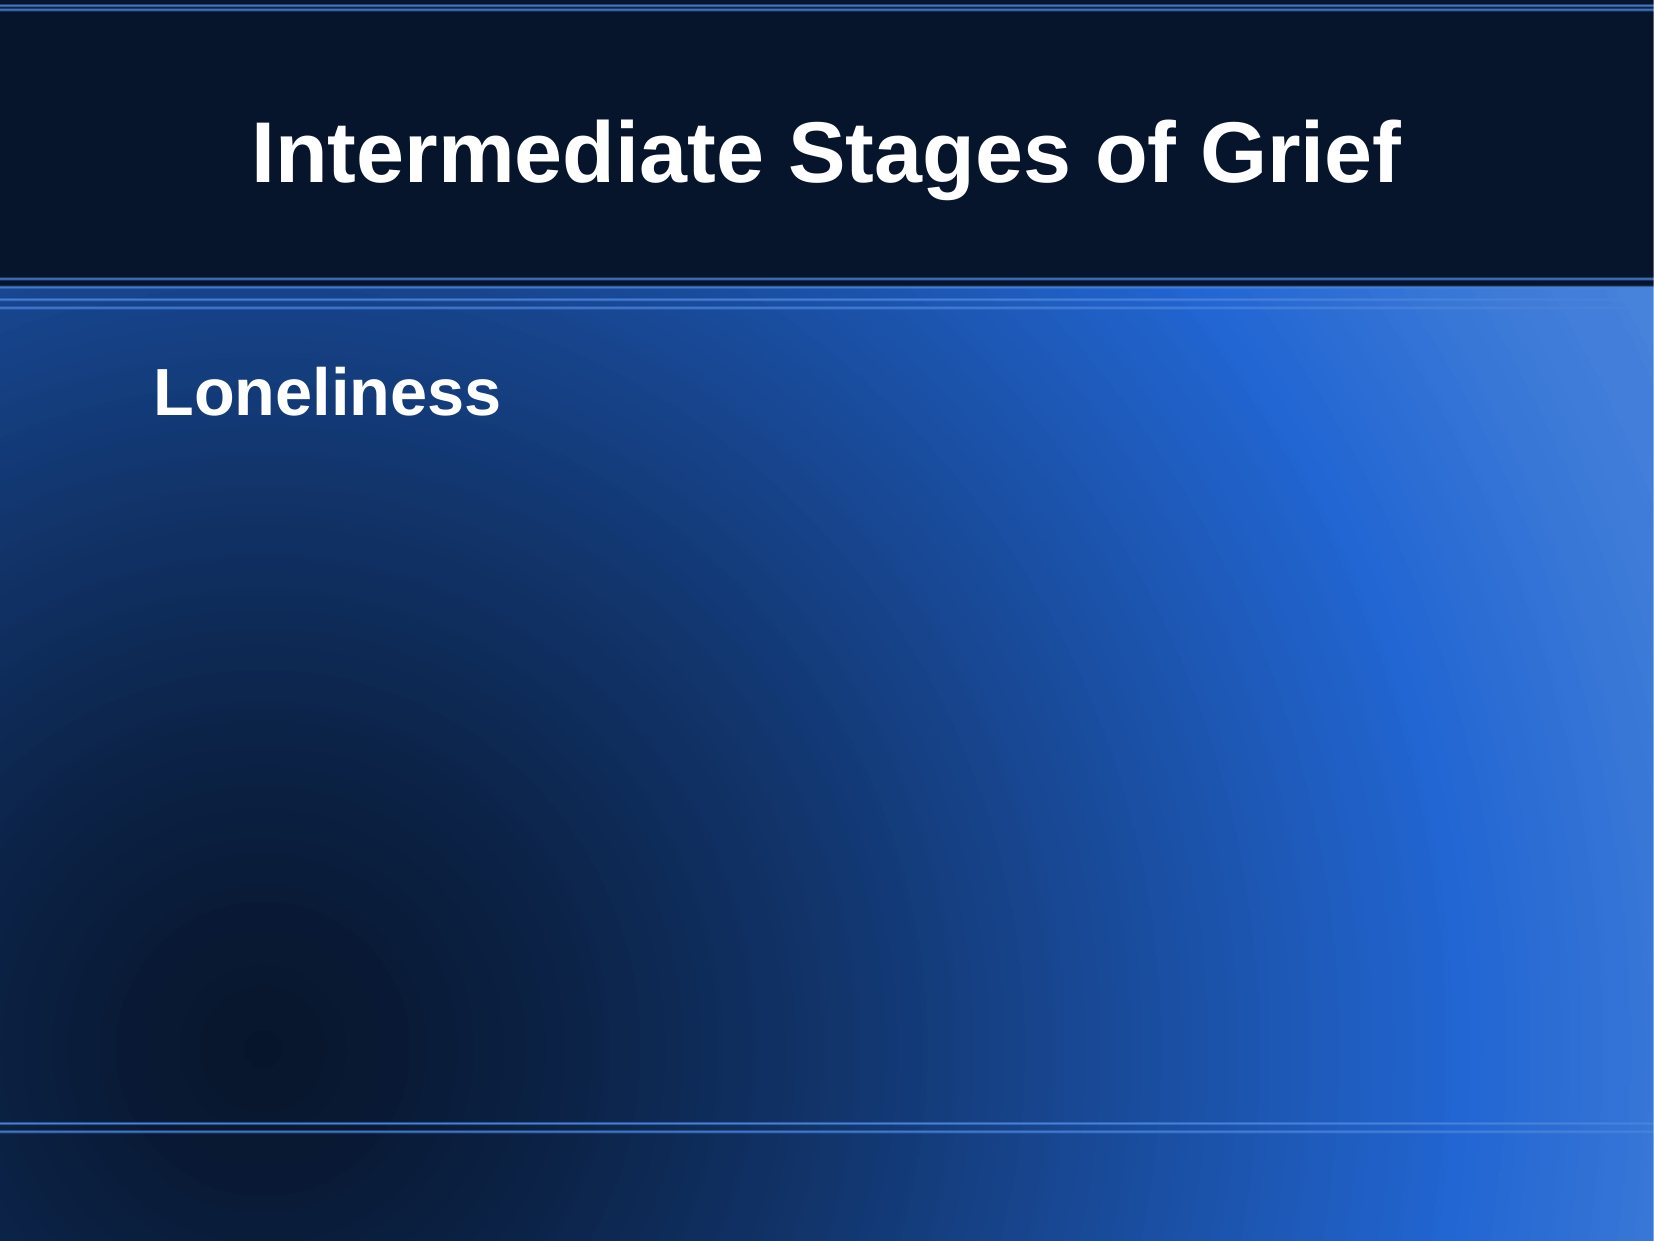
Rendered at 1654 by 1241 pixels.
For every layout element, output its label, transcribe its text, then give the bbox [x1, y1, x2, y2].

picture [0, 0, 1654, 1241]
title Intermediate Stages of Grief [82, 49, 1571, 257]
list Loneliness [82, 355, 1571, 1058]
